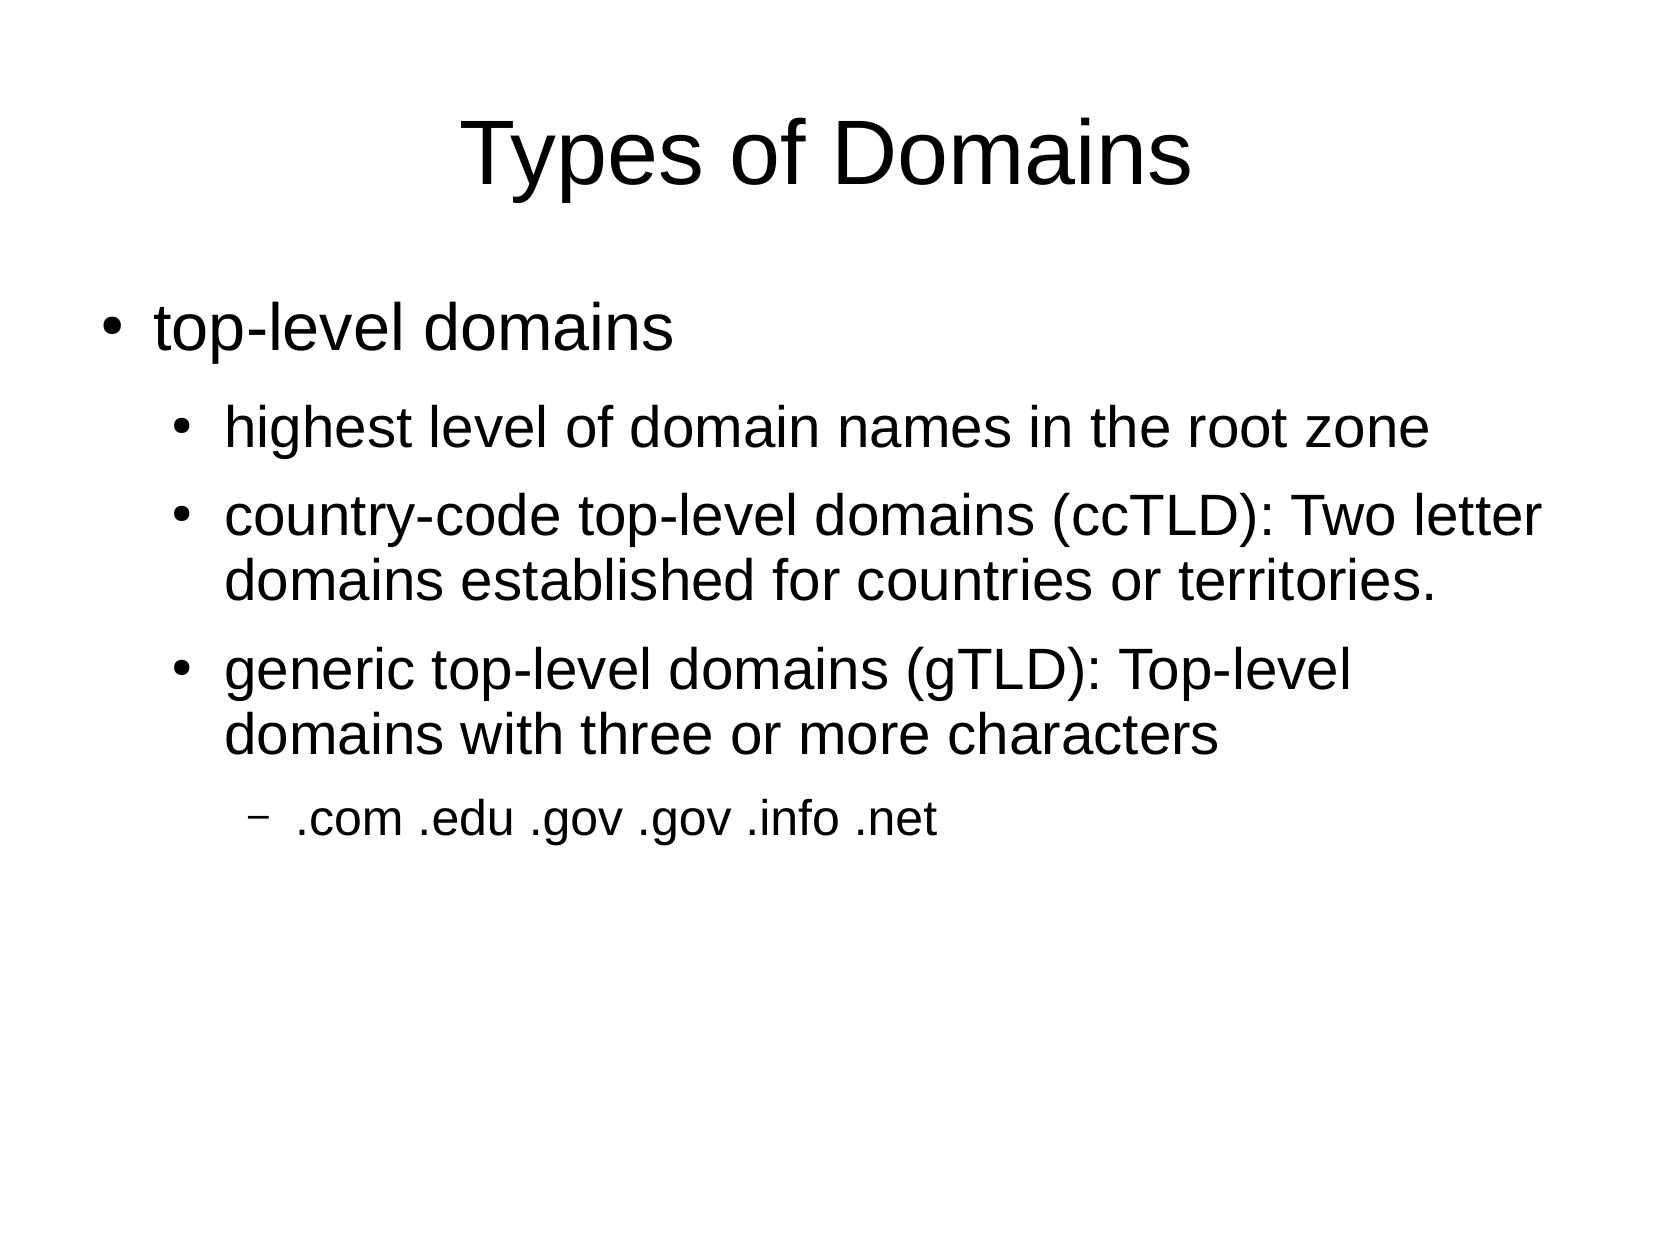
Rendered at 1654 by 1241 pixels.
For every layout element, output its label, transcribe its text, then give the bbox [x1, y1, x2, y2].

title Types of Domains [82, 56, 1571, 250]
list top-level domains highest level of domain names in the root zone country-code top-level domains (ccTLD): Two letter domains established for countries or territories. generic top-level domains (gTLD): Top-level domains with three or more characters .com .edu .gov .gov .info .net [82, 290, 1571, 1109]
